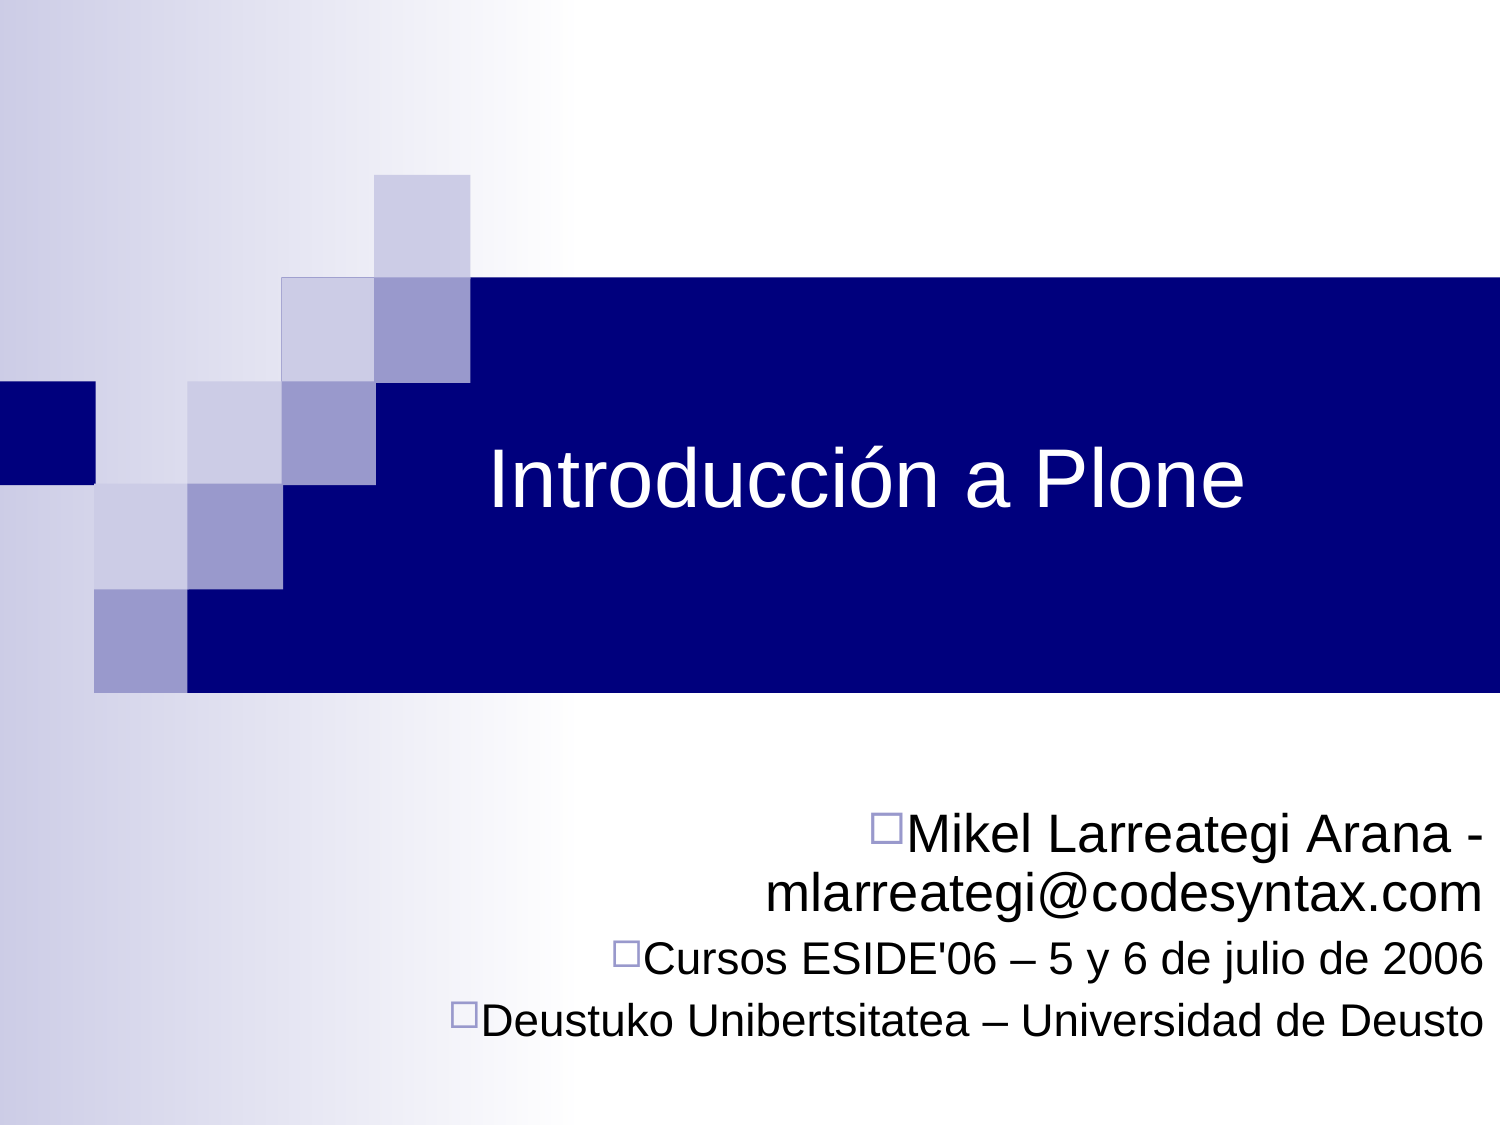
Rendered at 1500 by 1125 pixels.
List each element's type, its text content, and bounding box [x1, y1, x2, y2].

subtitle Mikel Larreategi Arana - mlarreategi@codesyntax.com Cursos ESIDE'06 – 5 y 6 de julio de 2006 Deustuko Unibertsitatea – Universidad de Deusto [52, 798, 1500, 1087]
title Introducción a Plone [472, 270, 1488, 693]
